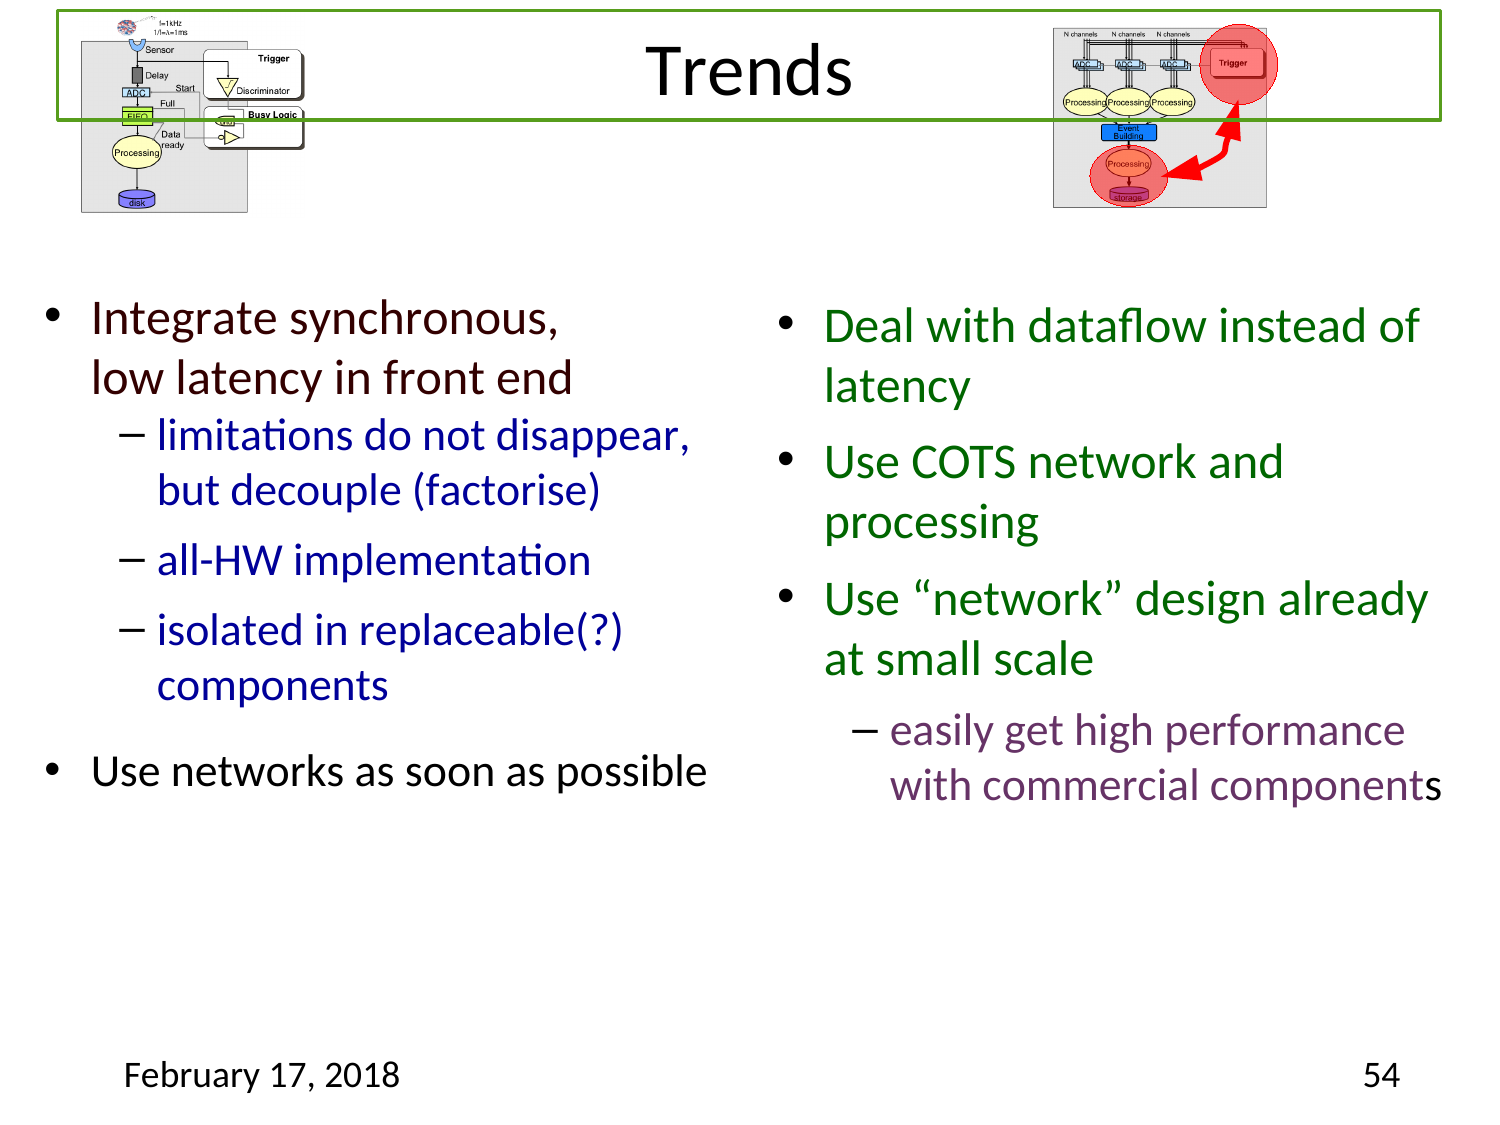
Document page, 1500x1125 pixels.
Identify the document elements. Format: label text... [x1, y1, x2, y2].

list Deal with dataflow instead of latency Use COTS network and processing Use “network” design already at small scale easily get high performance with commercial components [762, 284, 1489, 972]
list Integrate synchronous, low latency in front end limitations do not disappear, but decouple (factorise) all-HW implementation isolated in replaceable(?) components Use networks as soon as possible [29, 276, 756, 1080]
title Trends [57, 10, 1441, 121]
picture [1052, 122, 1267, 209]
text_box [1089, 145, 1168, 207]
picture [79, 122, 305, 218]
